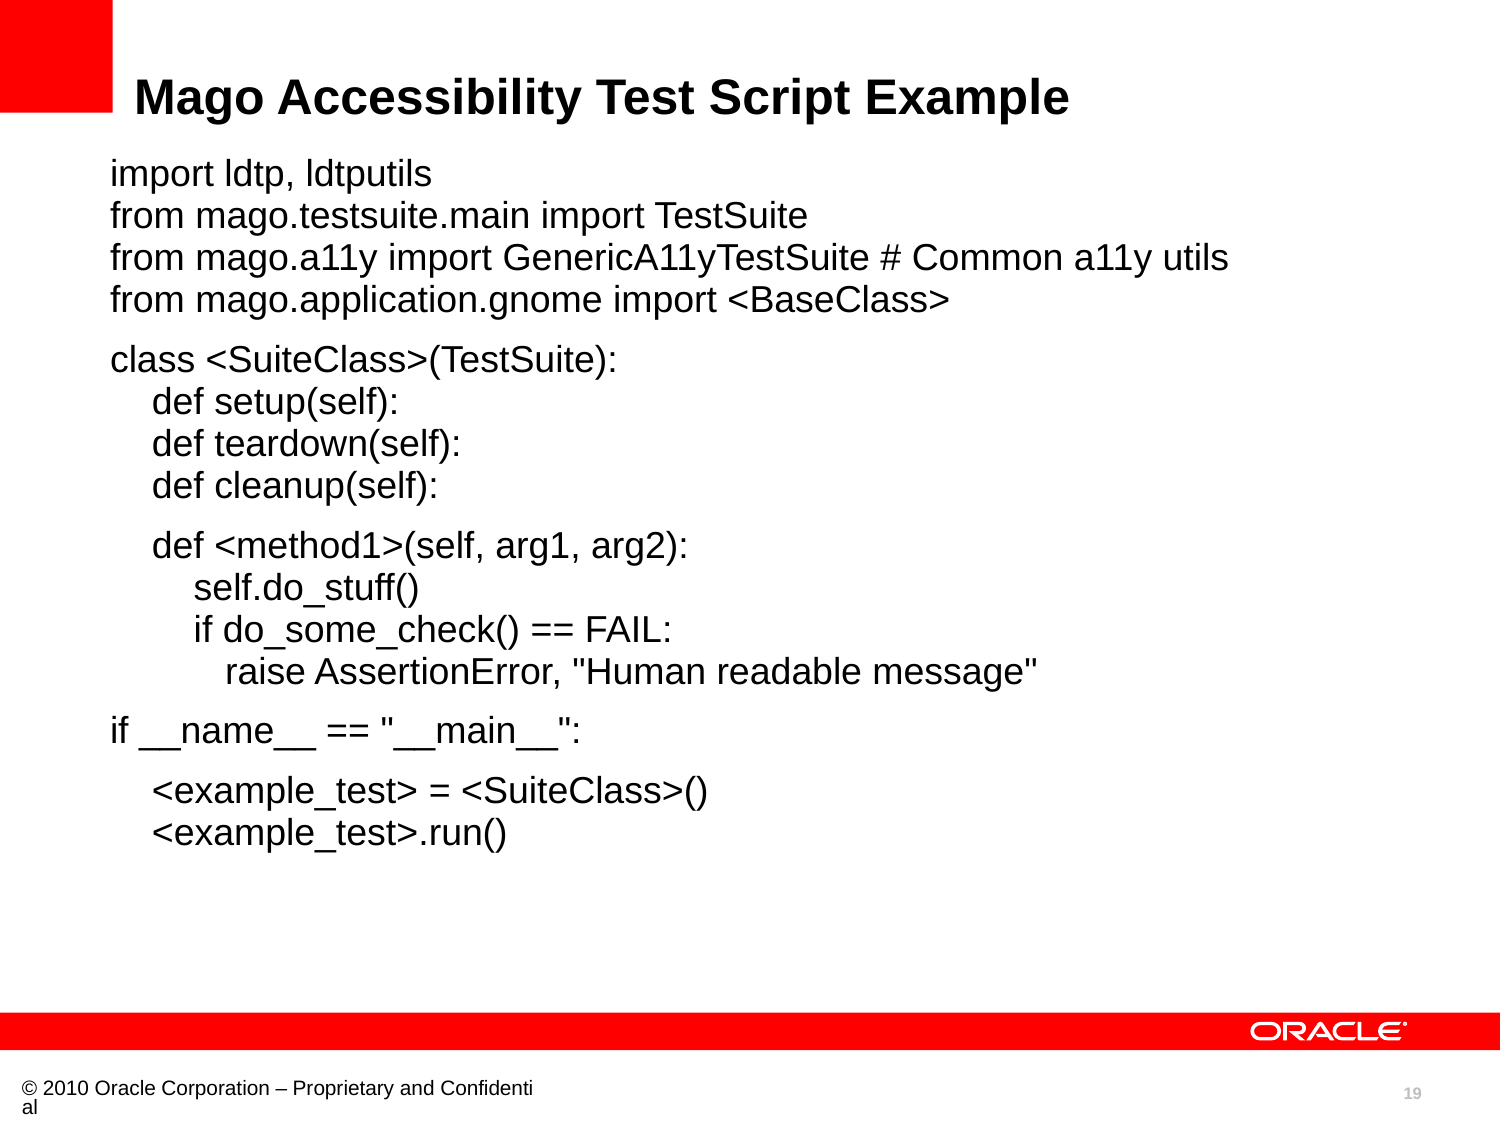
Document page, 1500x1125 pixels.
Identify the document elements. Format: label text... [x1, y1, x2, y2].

title Mago Accessibility Test Script Example [134, 64, 1377, 152]
list import ldtp, ldtputils from mago.testsuite.main import TestSuite from mago.a11y import GenericA11yTestSuite # Common a11y utils from mago.application.gnome import <BaseClass> class <SuiteClass>(TestSuite): def setup(self): def teardown(self): def cleanup(self): def <method1>(self, arg1, arg2): self.do_stuff() if do_some_check() == FAIL: raise AssertionError, "Human readable message" if __name__ == "__main__": <example_test> = <SuiteClass>() <example_test>.run() [109, 152, 1388, 914]
